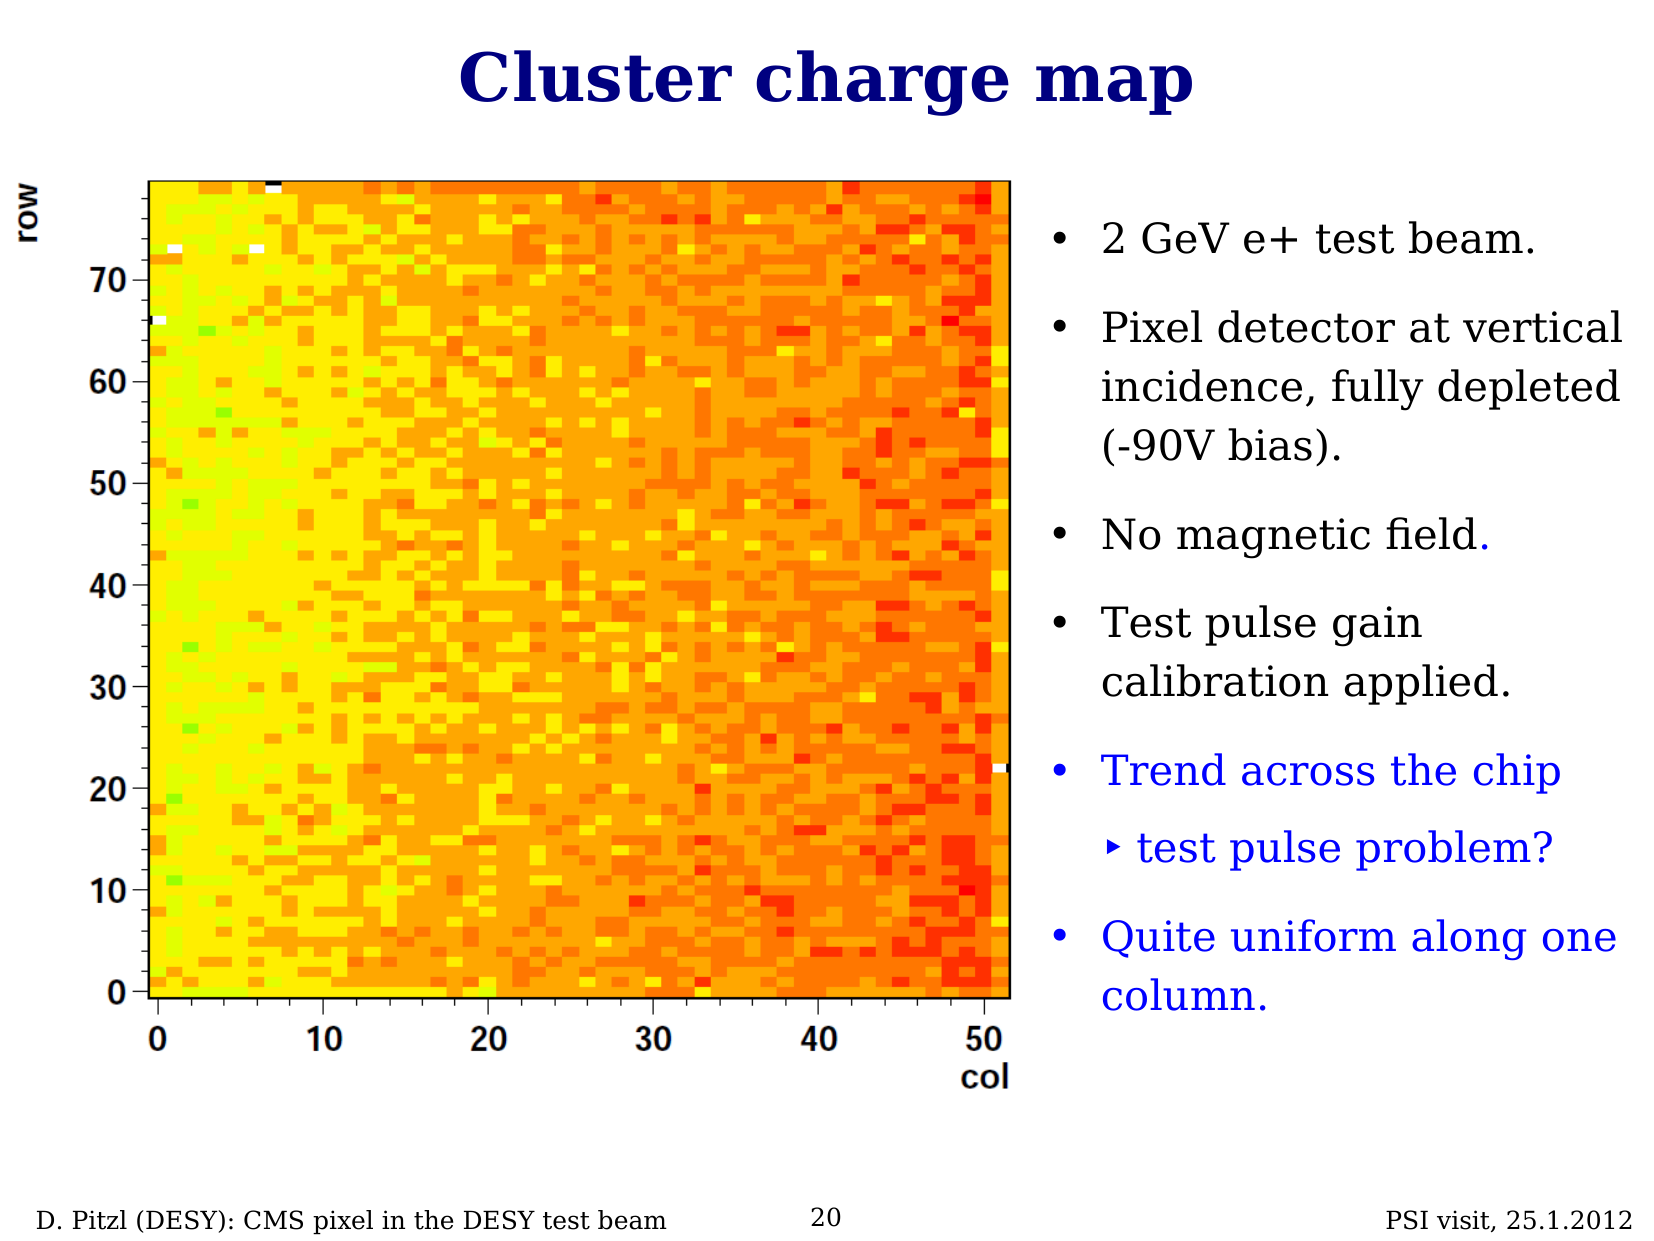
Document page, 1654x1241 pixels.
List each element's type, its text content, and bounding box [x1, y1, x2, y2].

picture [5, 168, 1036, 1105]
title Cluster charge map [121, 32, 1534, 124]
list 2 GeV e+ test beam. Pixel detector at vertical incidence, fully depleted (-90V bias). No magnetic field. Test pulse gain calibration applied. Trend across the chip test pulse problem? Quite uniform along one column. [1047, 204, 1639, 1010]
